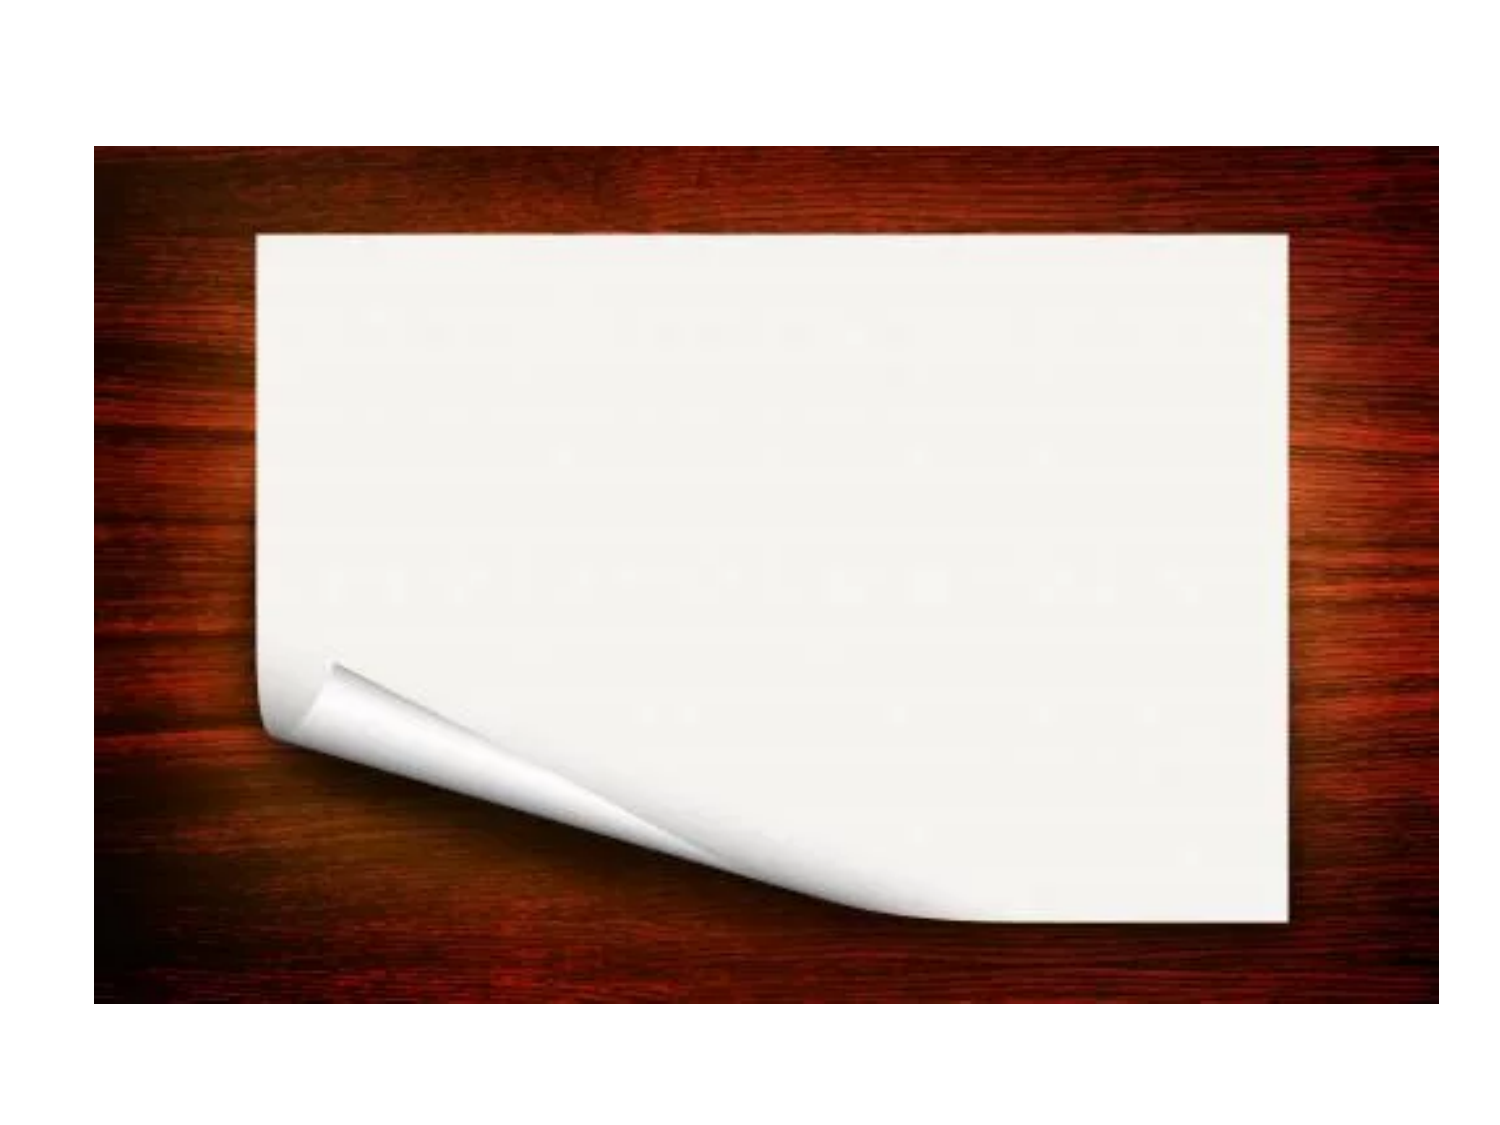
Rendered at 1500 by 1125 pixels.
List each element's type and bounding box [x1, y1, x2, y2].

picture [94, 147, 1439, 1004]
